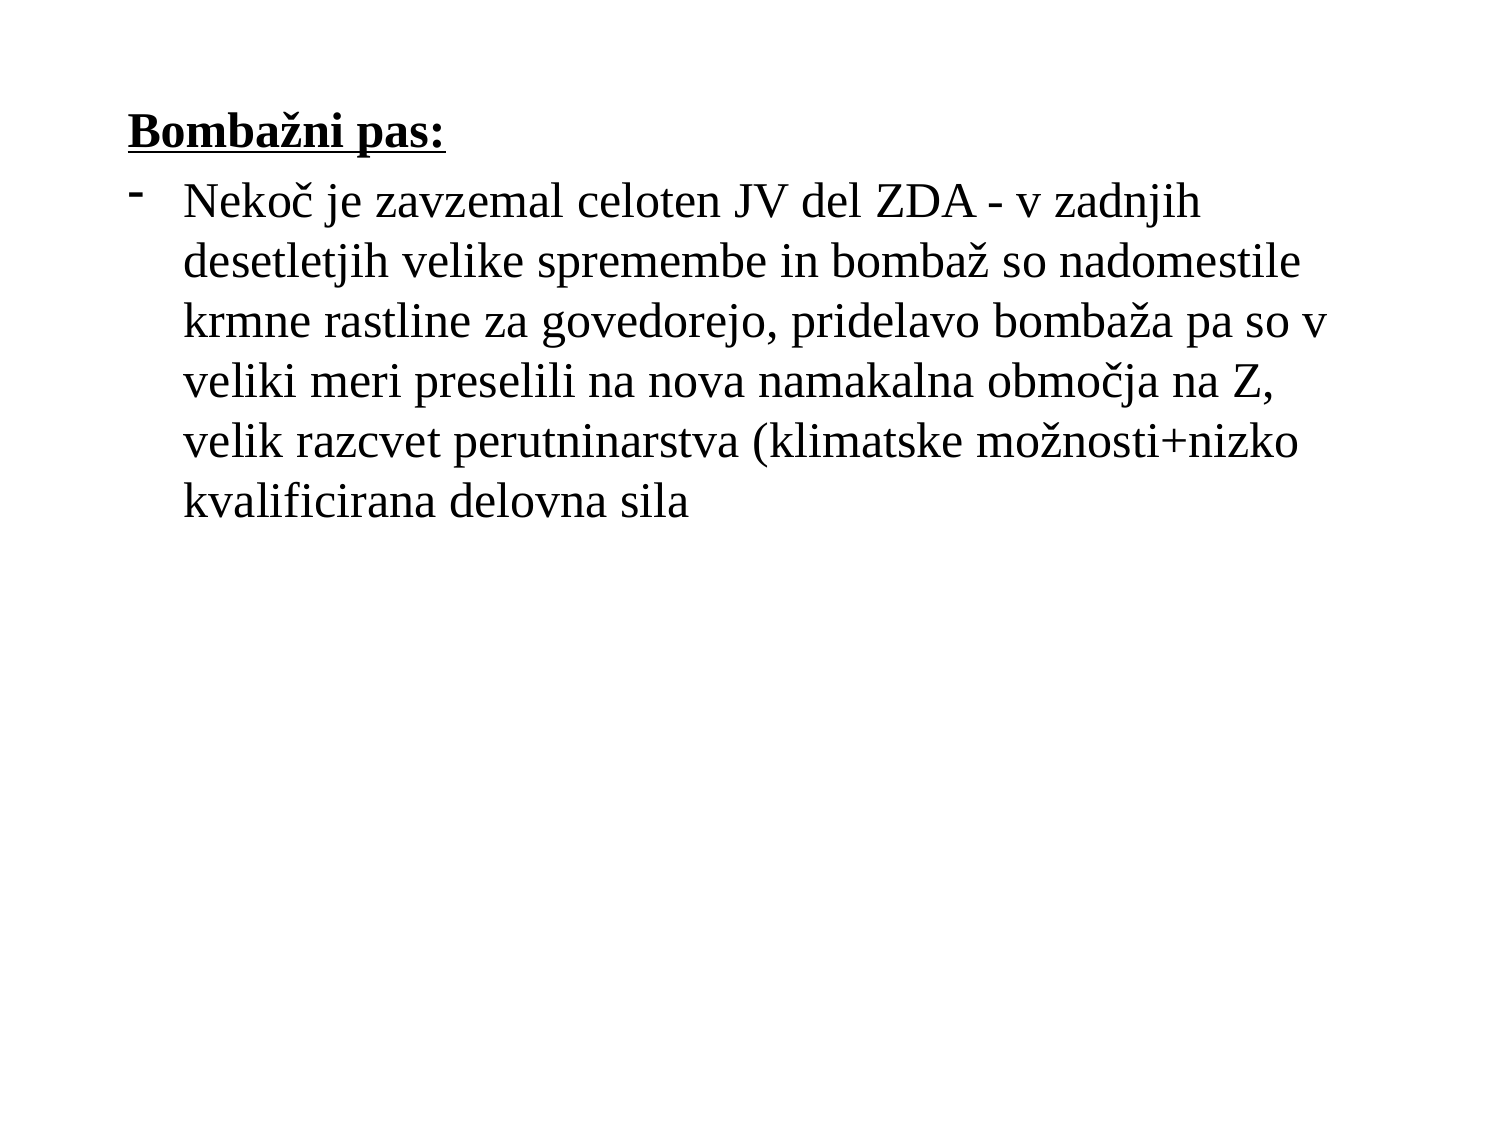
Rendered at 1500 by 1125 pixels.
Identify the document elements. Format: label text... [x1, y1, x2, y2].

list Bombažni pas: Nekoč je zavzemal celoten JV del ZDA - v zadnjih desetletjih velike spremembe in bombaž so nadomestile krmne rastline za govedorejo, pridelavo bombaža pa so v veliki meri preselili na nova namakalna območja na Z, velik razcvet perutninarstva (klimatske možnosti+nizko kvalificirana delovna sila [112, 90, 1388, 1000]
